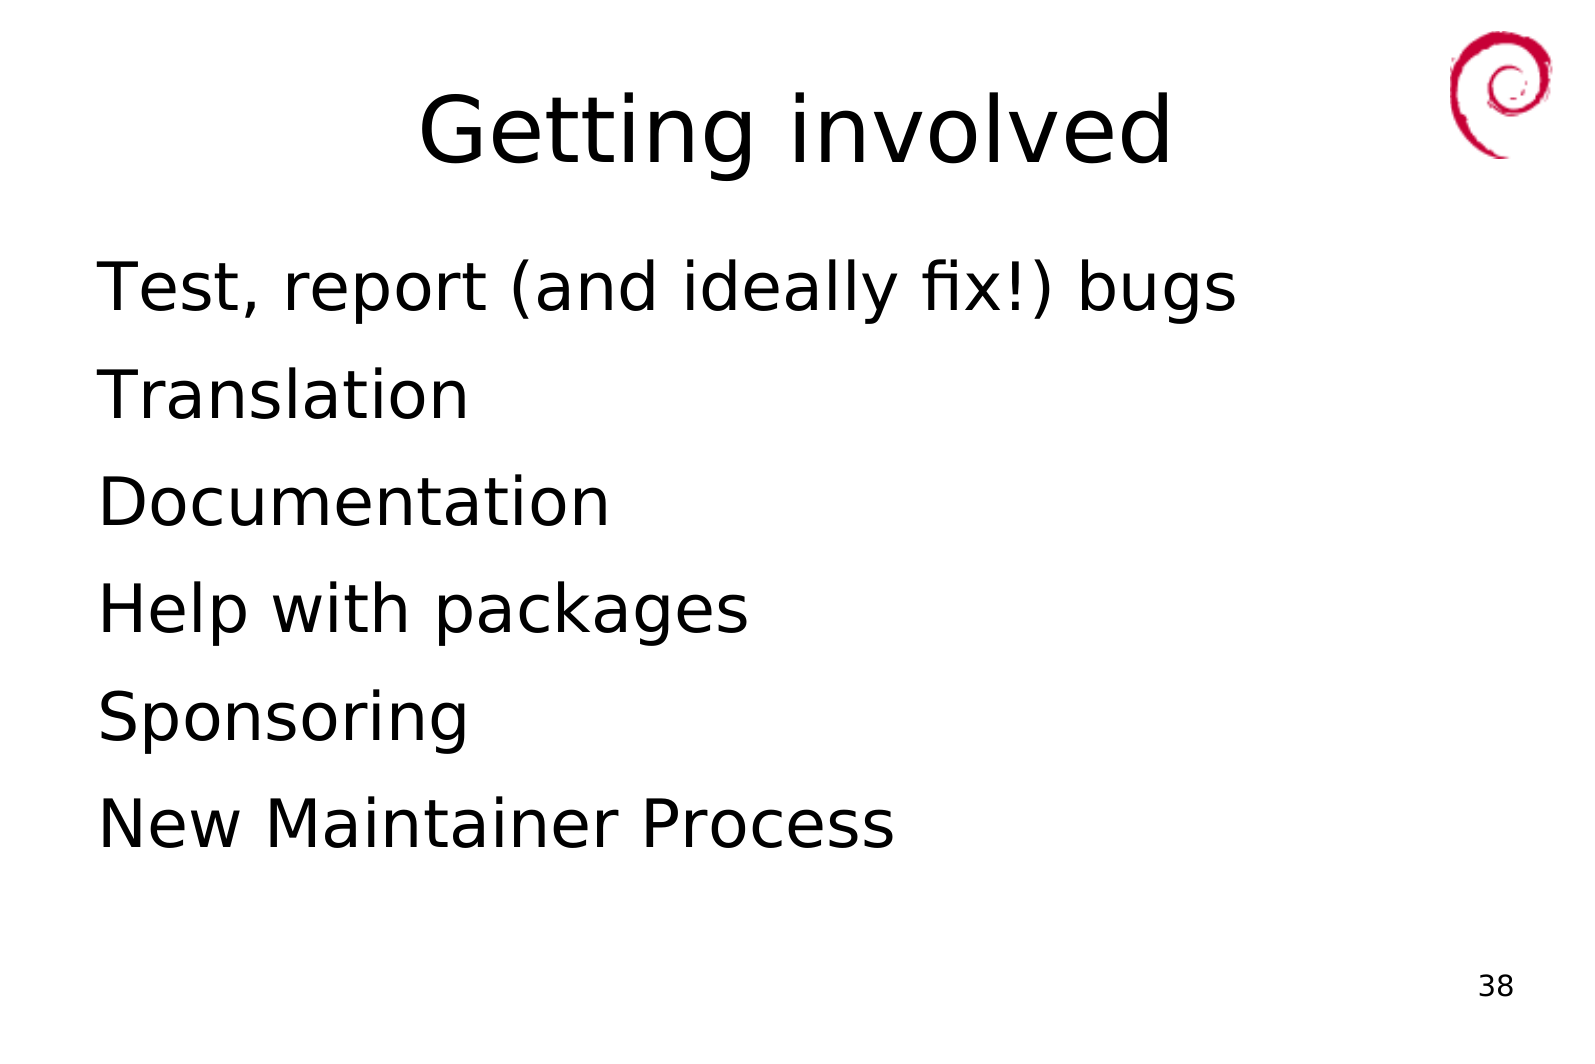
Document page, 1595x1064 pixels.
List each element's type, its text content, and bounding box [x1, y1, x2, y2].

title Getting involved [79, 42, 1515, 221]
picture [1450, 31, 1555, 159]
list Test, report (and ideally fix!) bugs Translation Documentation Help with packages Sponsoring New Maintainer Process [79, 248, 1515, 936]
